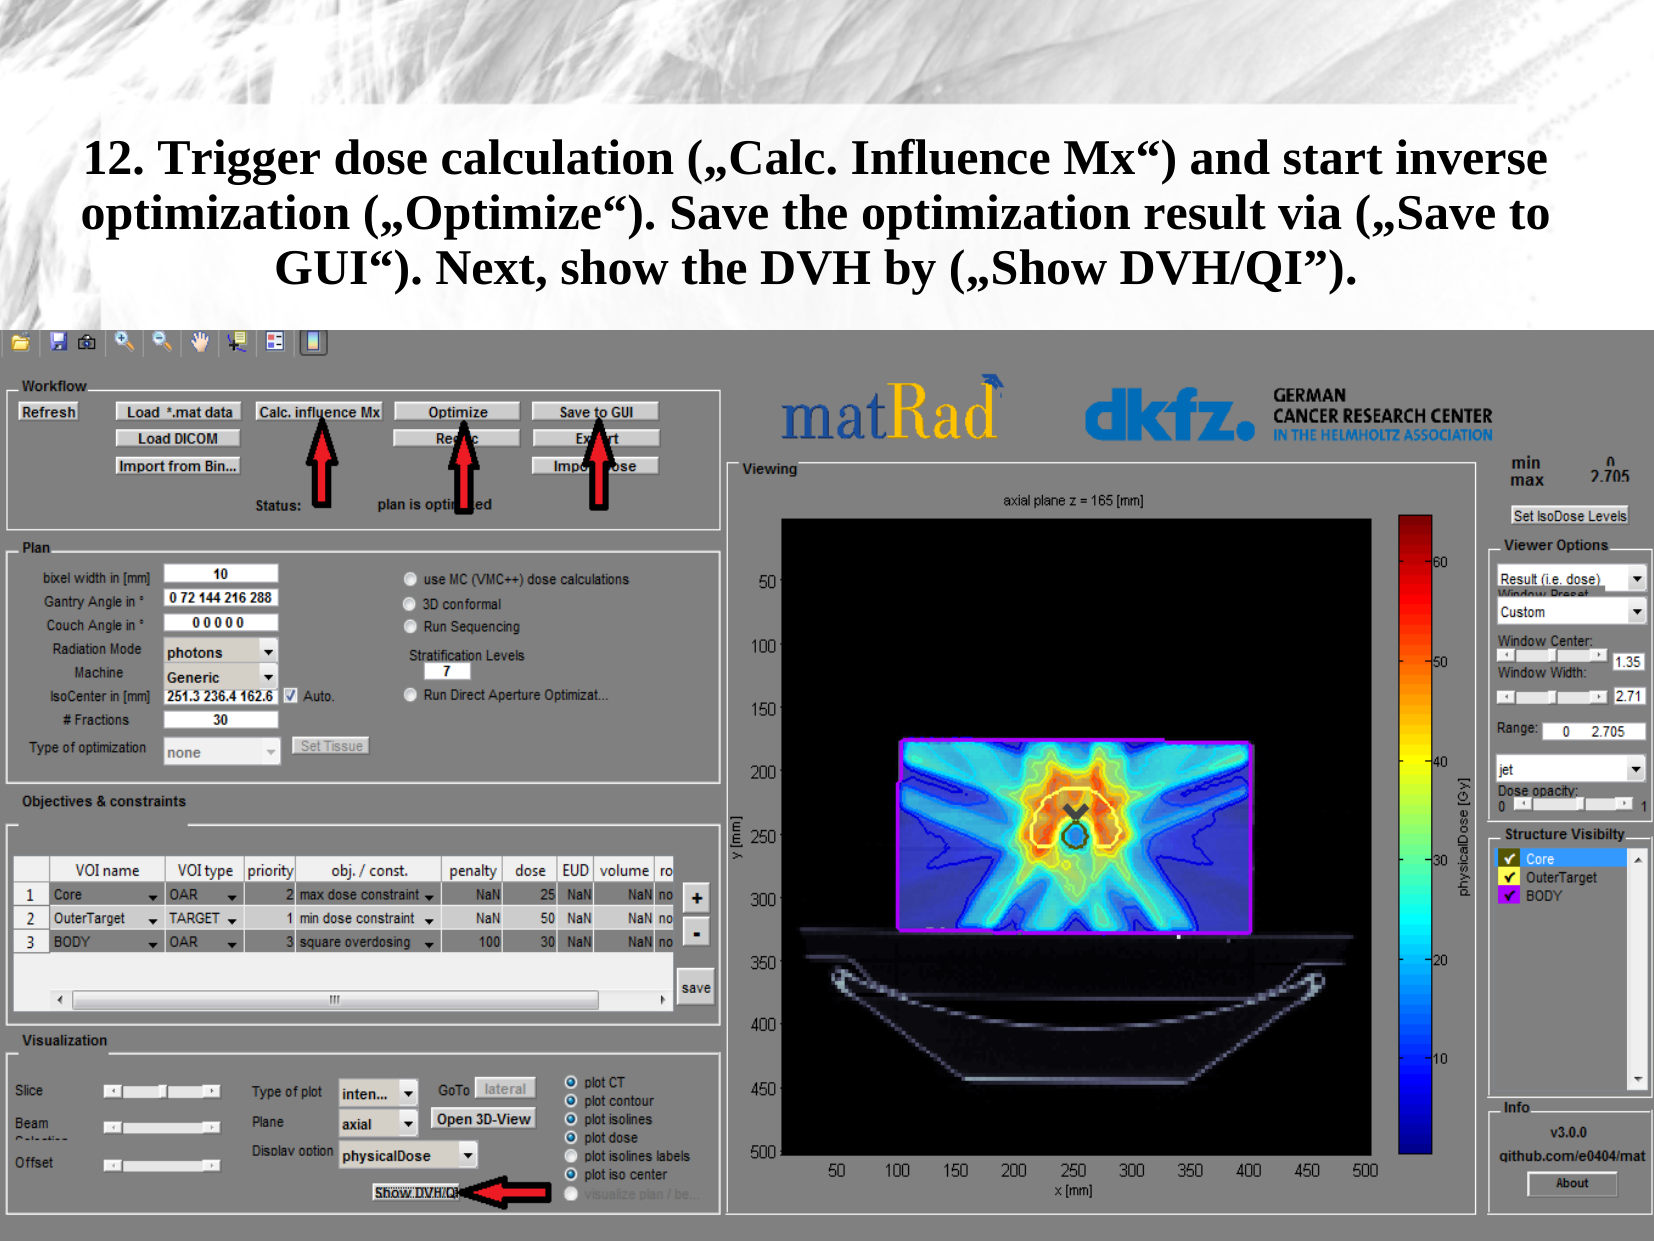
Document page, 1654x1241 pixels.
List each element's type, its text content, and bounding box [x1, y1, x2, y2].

title 12. Trigger dose calculation („Calc. Influence Mx“) and start inverse optimization („Optimize“). Save the optimization result via („Save to GUI“). Next, show the DVH by („Show DVH/QI”). [71, 99, 1561, 326]
picture [0, 0, 1654, 1241]
